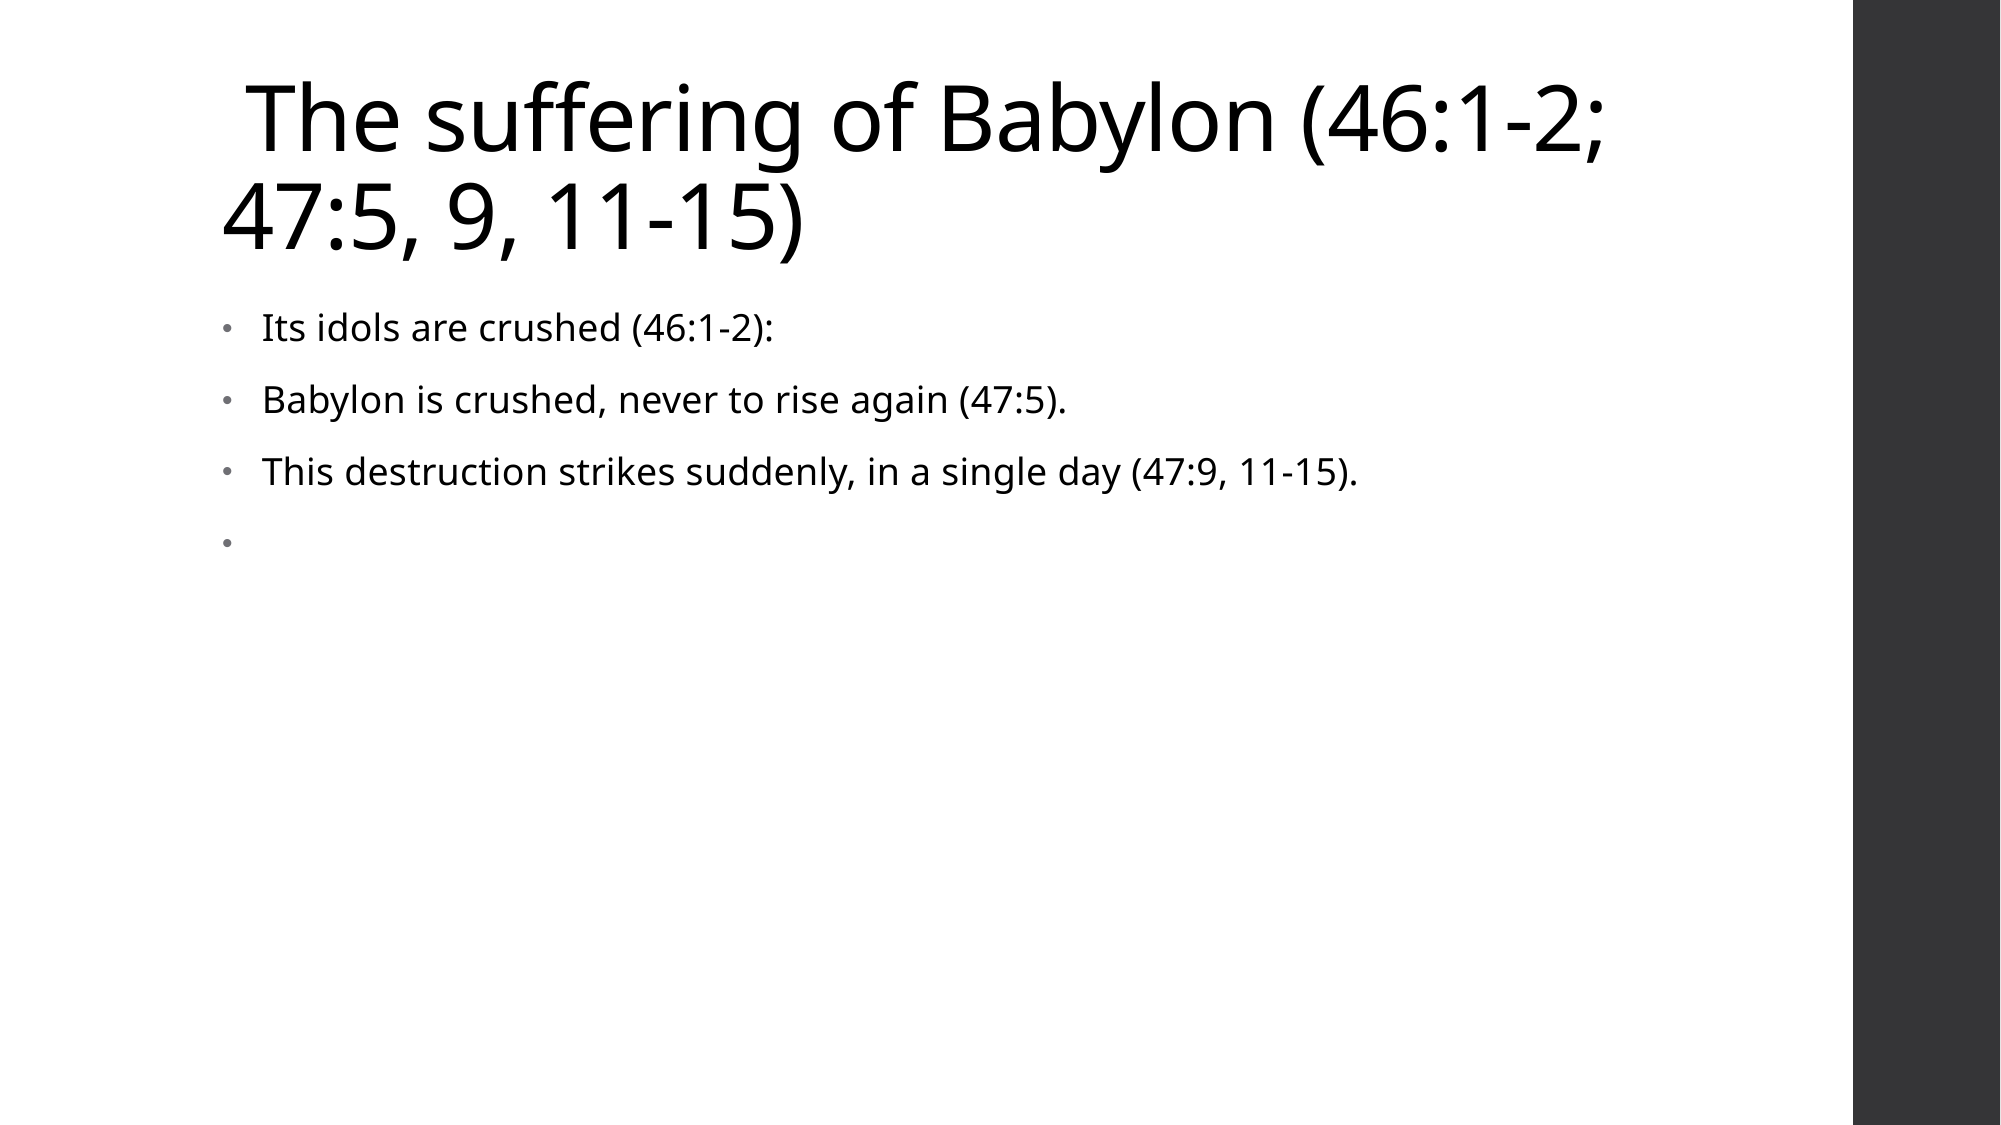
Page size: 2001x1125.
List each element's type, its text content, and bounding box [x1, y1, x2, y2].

title The suffering of Babylon (46:1-2; 47:5, 9, 11-15) [206, 60, 1797, 278]
list Its idols are crushed (46:1-2): Babylon is crushed, never to rise again (47:5). This destruction strikes suddenly, in a single day (47:9, 11-15). [206, 299, 1617, 1014]
